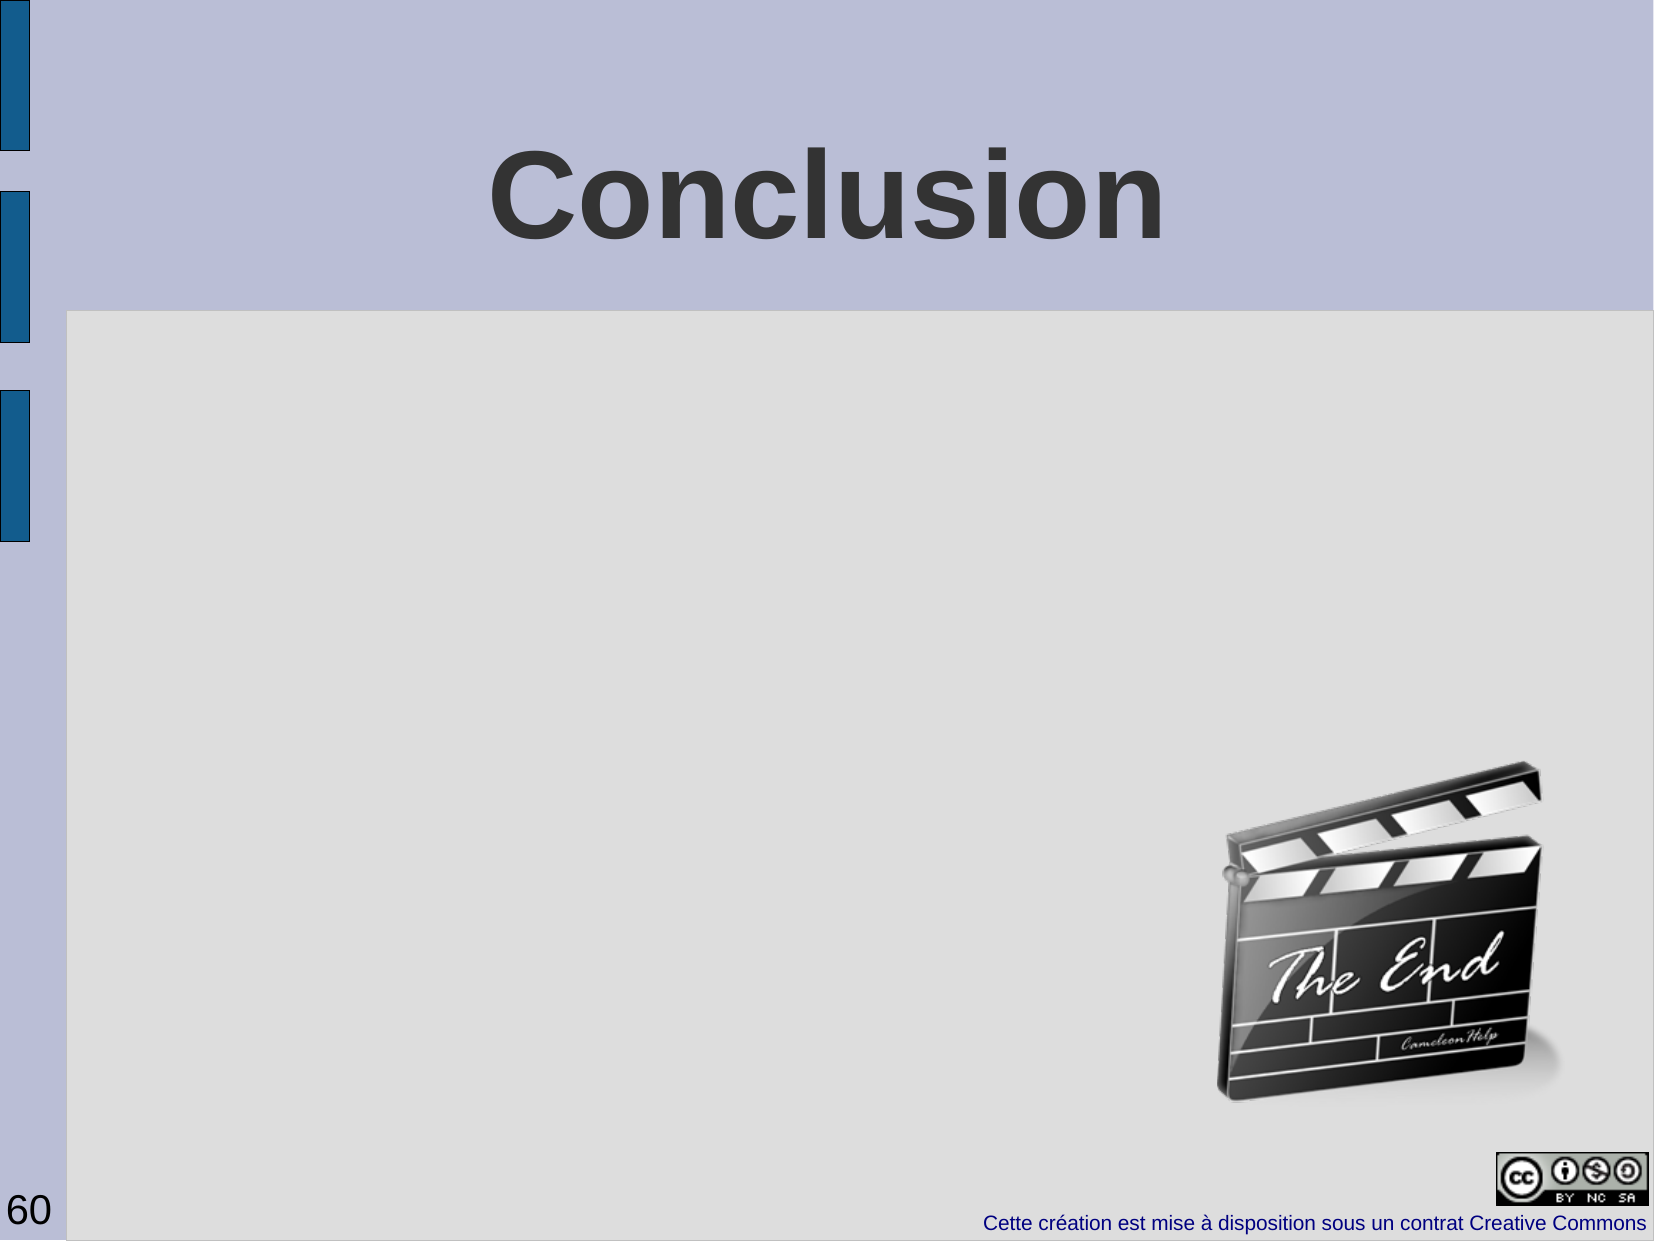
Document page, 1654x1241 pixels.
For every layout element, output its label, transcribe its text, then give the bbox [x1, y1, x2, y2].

title Conclusion [121, 91, 1534, 299]
picture [1200, 745, 1565, 1111]
picture [1496, 1152, 1649, 1206]
